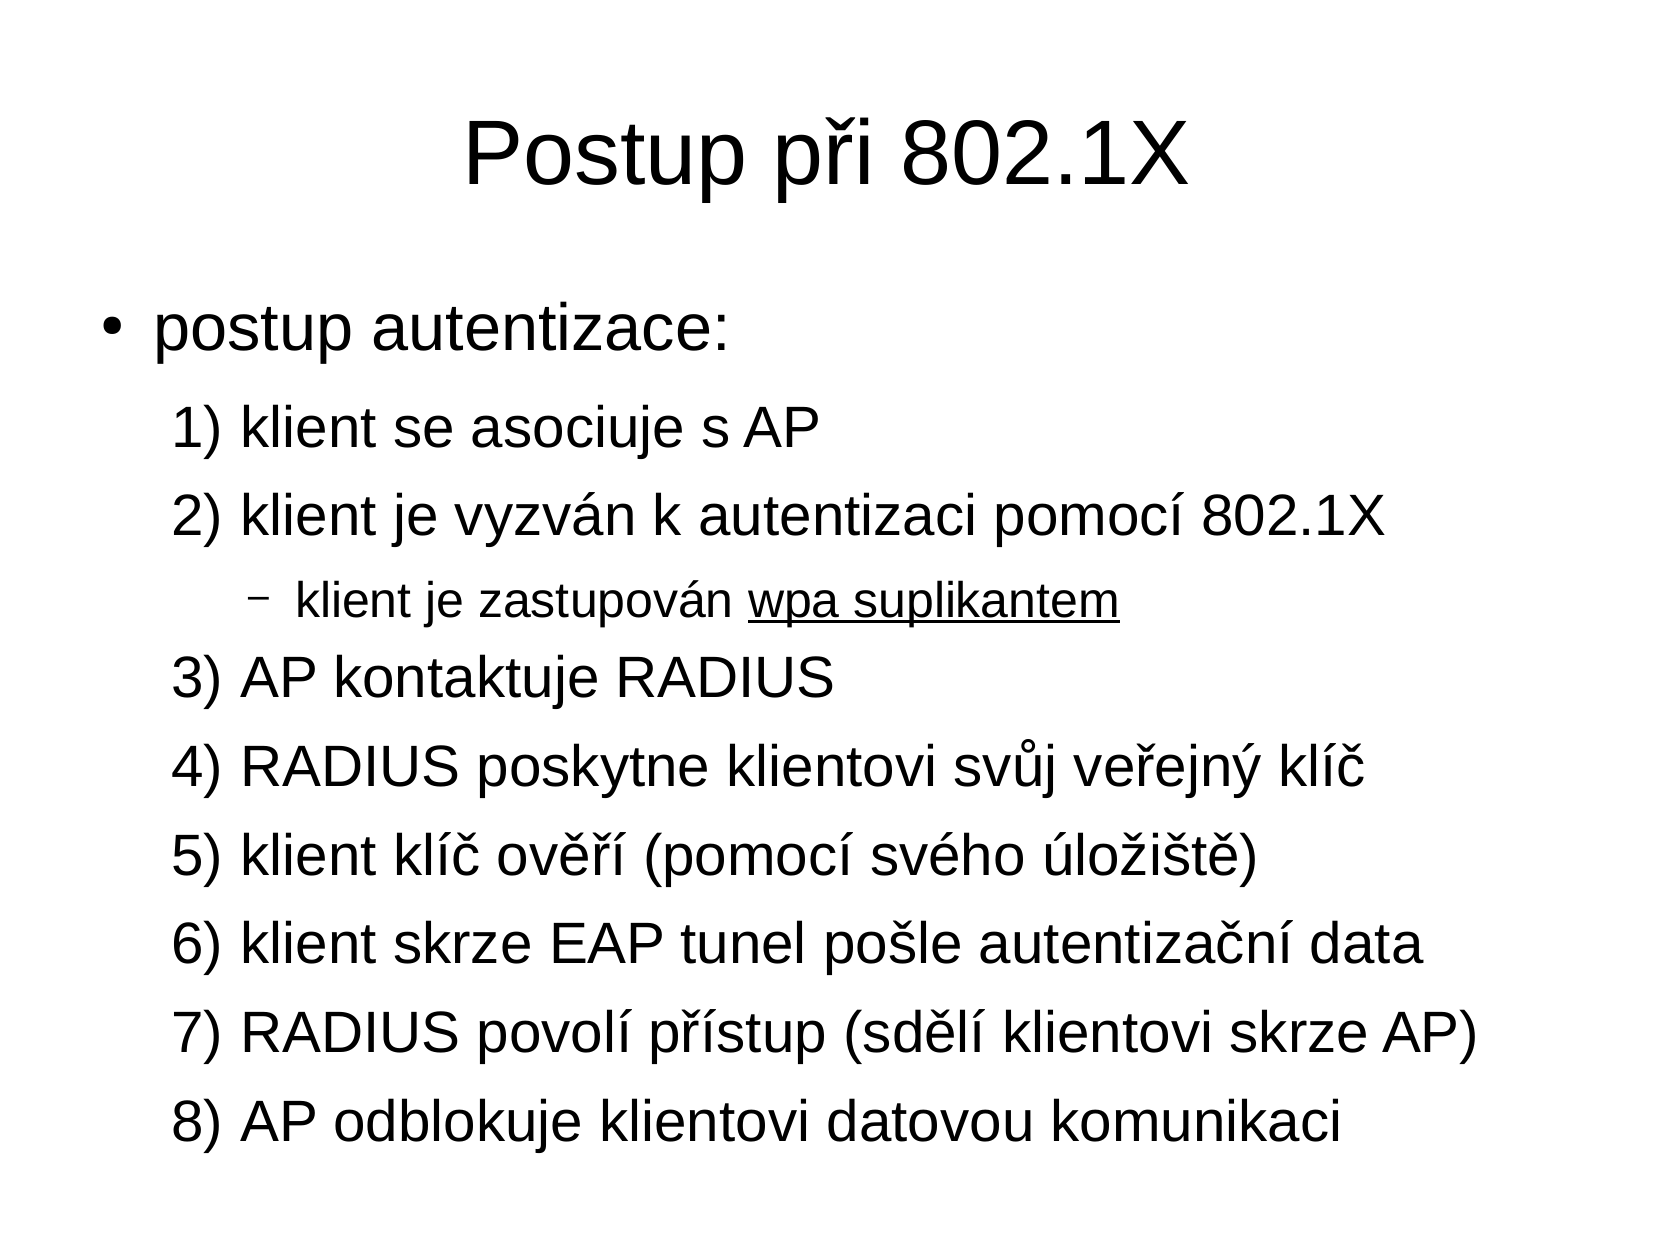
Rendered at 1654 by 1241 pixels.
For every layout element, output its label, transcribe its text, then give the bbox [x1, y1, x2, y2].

list postup autentizace: klient se asociuje s AP klient je vyzván k autentizaci pomocí 802.1X klient je zastupován wpa suplikantem AP kontaktuje RADIUS RADIUS poskytne klientovi svůj veřejný klíč klient klíč ověří (pomocí svého úložiště) klient skrze EAP tunel pošle autentizační data RADIUS povolí přístup (sdělí klientovi skrze AP) AP odblokuje klientovi datovou komunikaci [82, 290, 1571, 1154]
title Postup při 802.1X [82, 49, 1571, 257]
